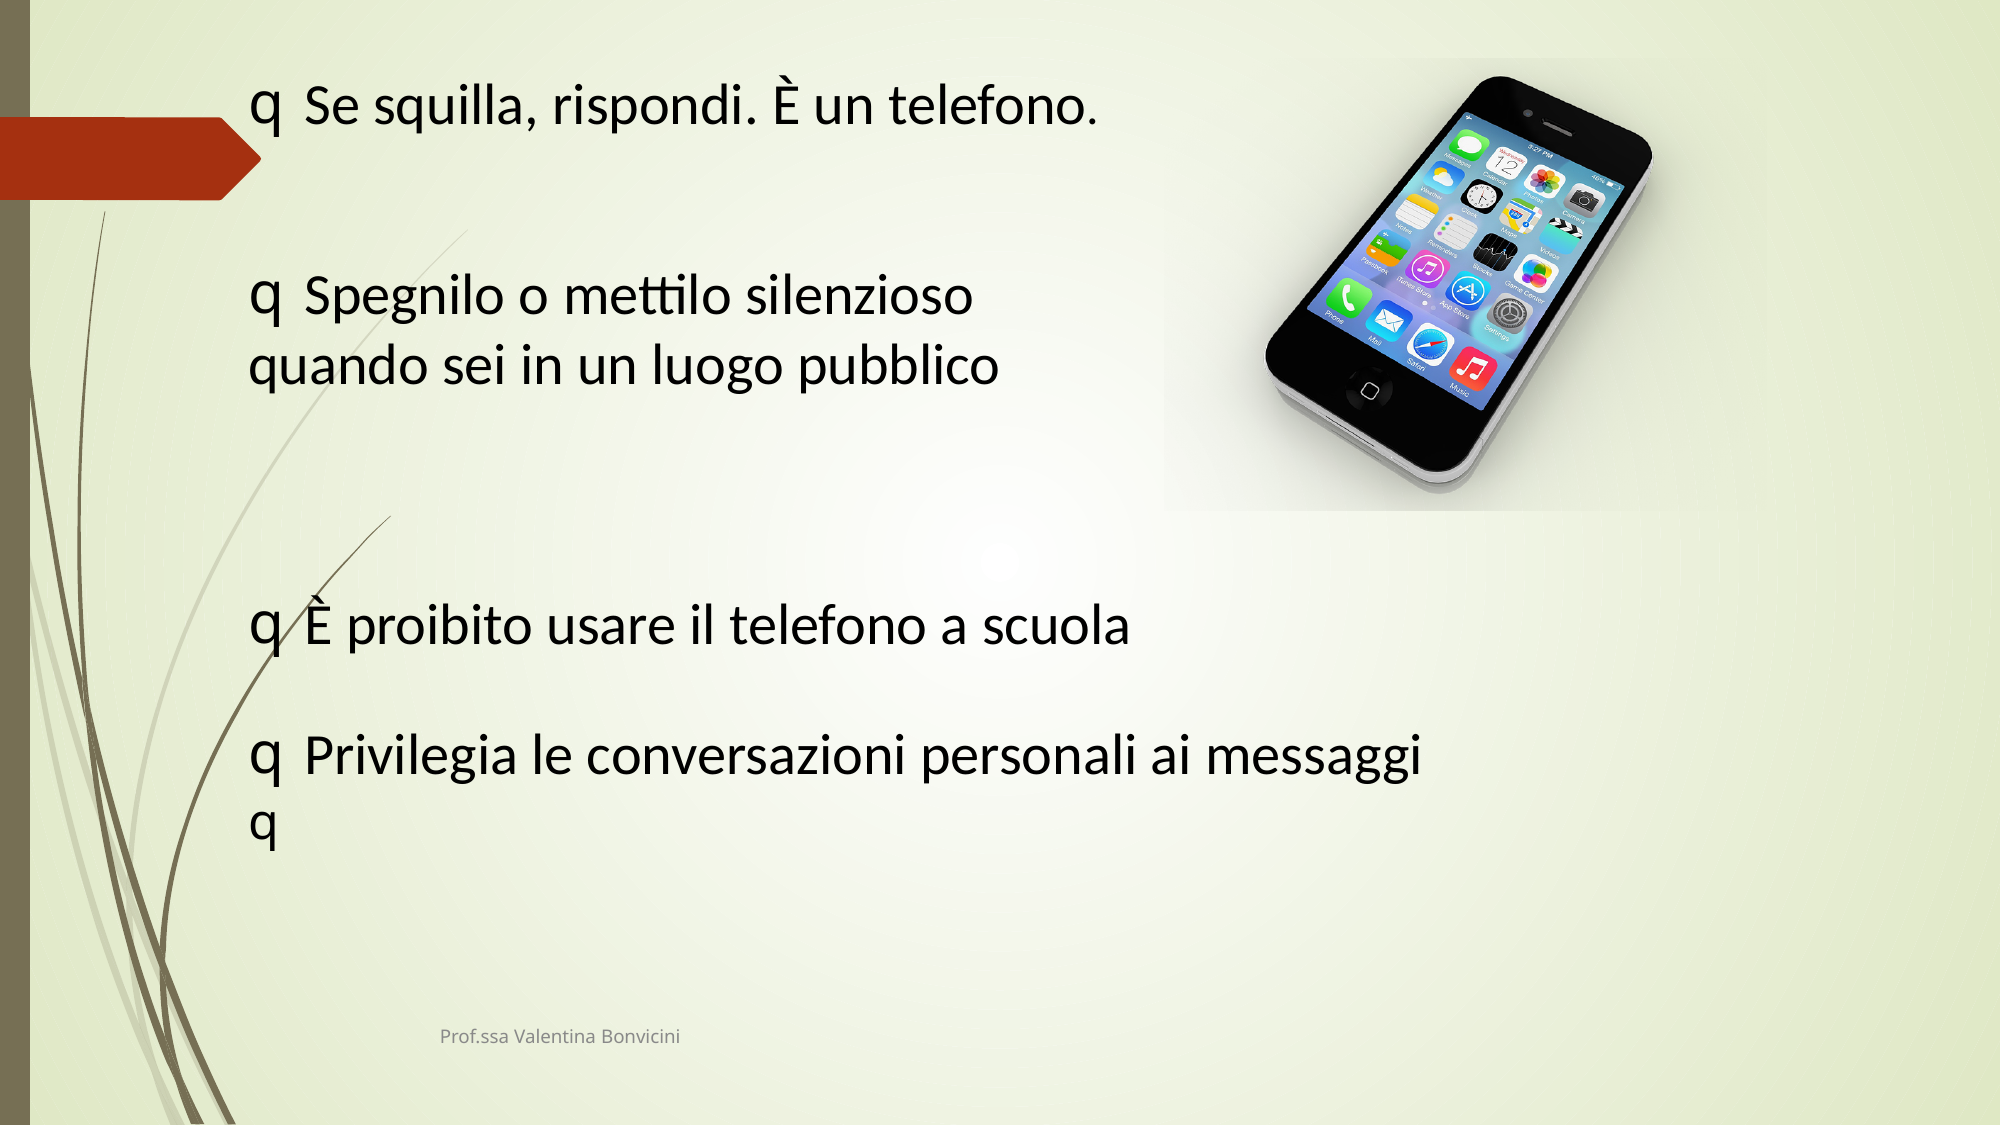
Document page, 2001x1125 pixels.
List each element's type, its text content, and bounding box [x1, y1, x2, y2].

text_box Prof.ssa Valentina Bonvicini [424, 1006, 1675, 1067]
text_box Se squilla, rispondi. È un telefono. Spegnilo o mettilo silenzioso quando sei in un luogo pubblico È proibito usare il telefono a scuola Privilegia le conversazioni personali ai messaggi [233, 59, 1500, 862]
picture [1164, 58, 1767, 511]
